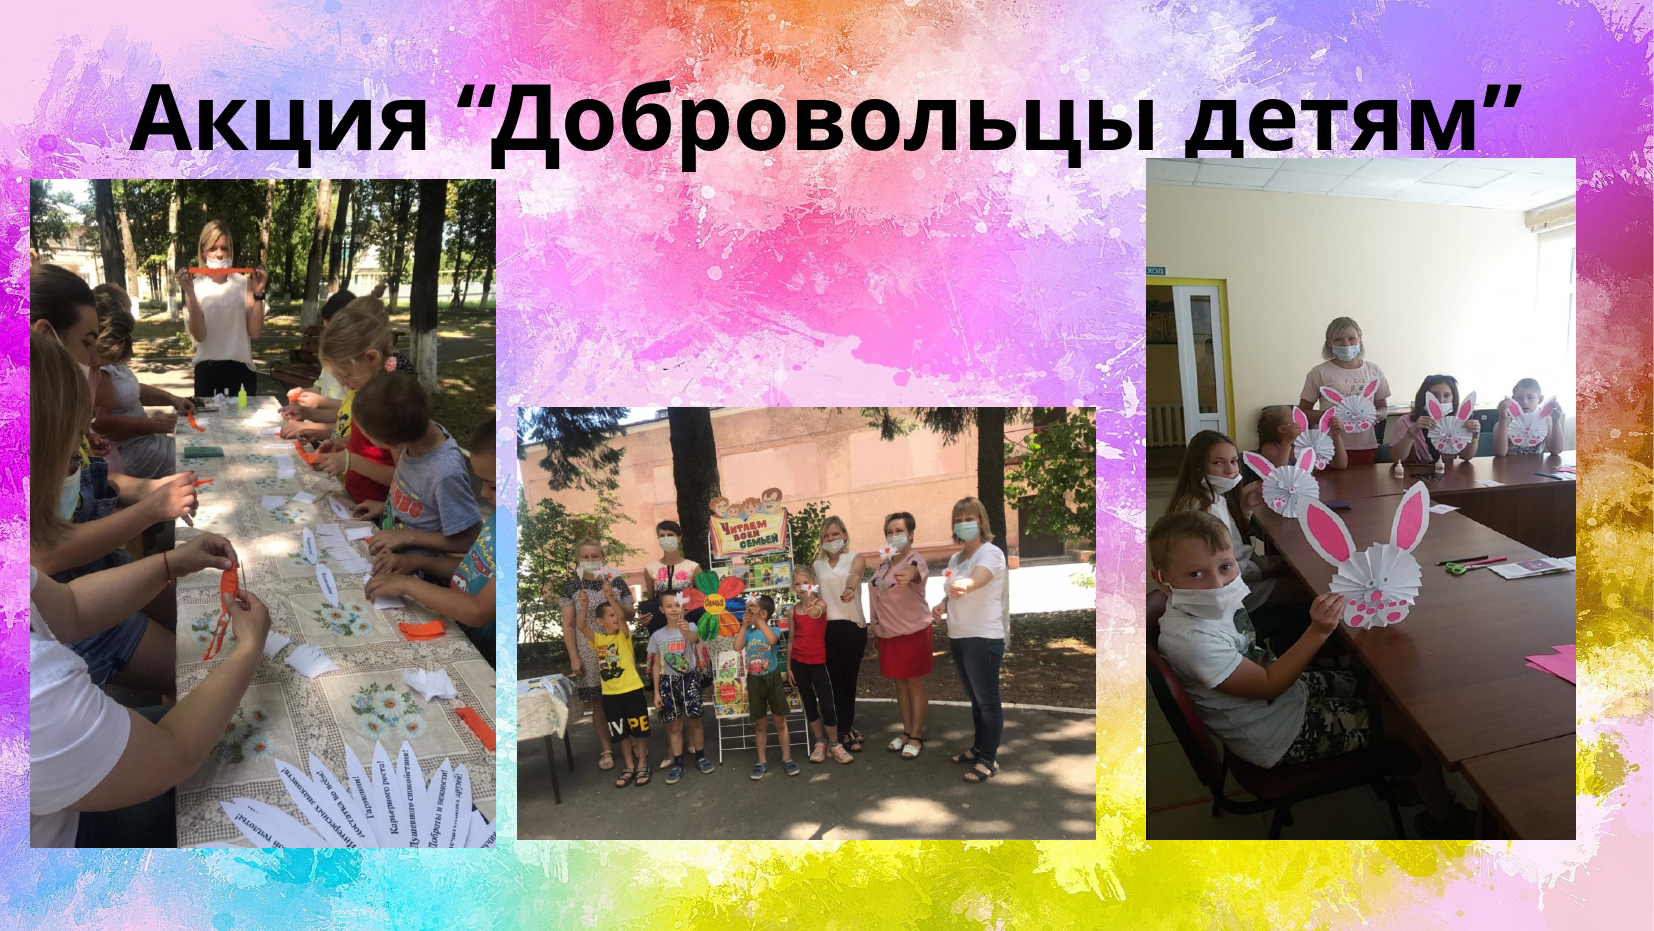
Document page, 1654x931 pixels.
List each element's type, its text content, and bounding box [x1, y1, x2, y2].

title Акция “Добровольцы детям” [82, 37, 1571, 193]
picture [0, 0, 1654, 931]
